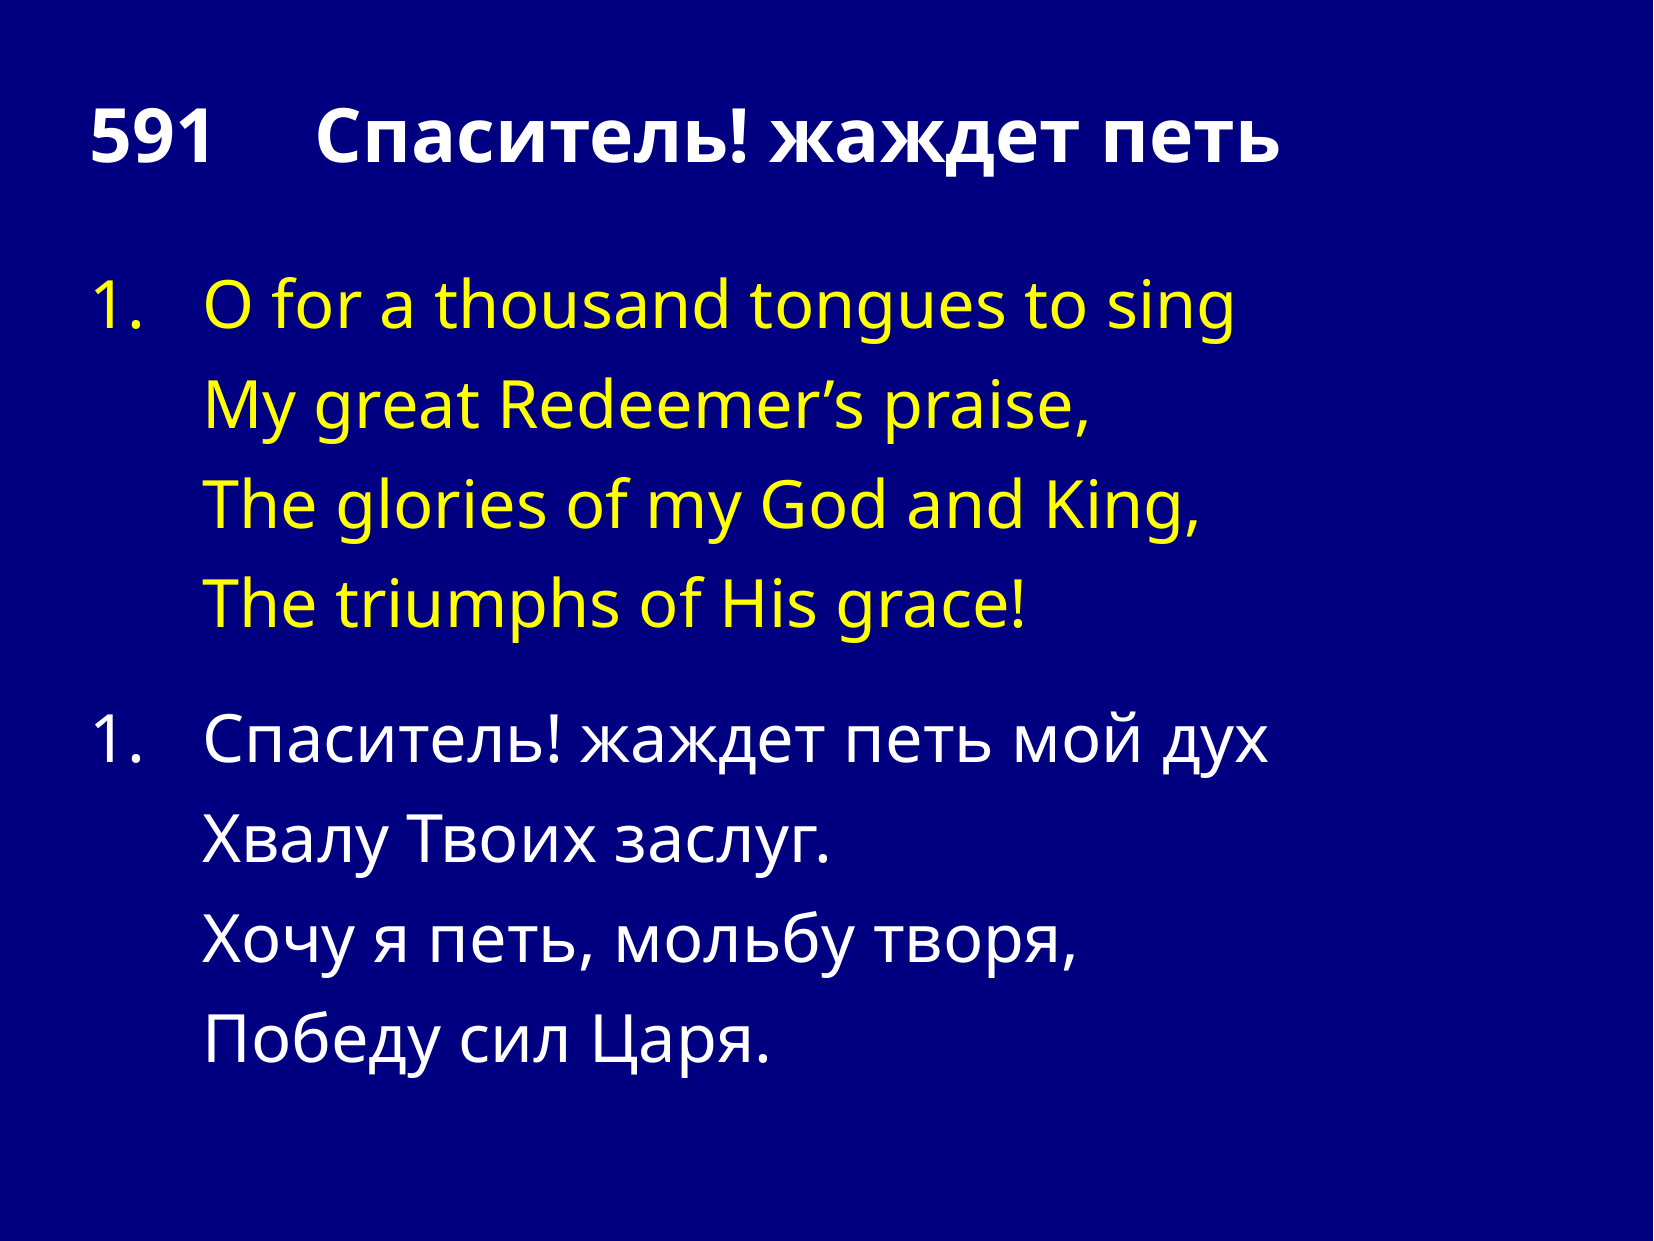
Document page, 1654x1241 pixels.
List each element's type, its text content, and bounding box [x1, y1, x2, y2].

text_box 1. Спаситель! жаждет петь мой дух Хвалу Твоих заслуг. Хочу я петь, мольбу творя, Победу сил Царя. [75, 675, 1576, 1163]
text_box 1. O for a thousand tongues to sing My great Redeemer’s praise, The glories of my God and King, The triumphs of His grace! [75, 188, 1576, 638]
text_box 591 Спаситель! жаждет петь [75, 75, 1576, 188]
